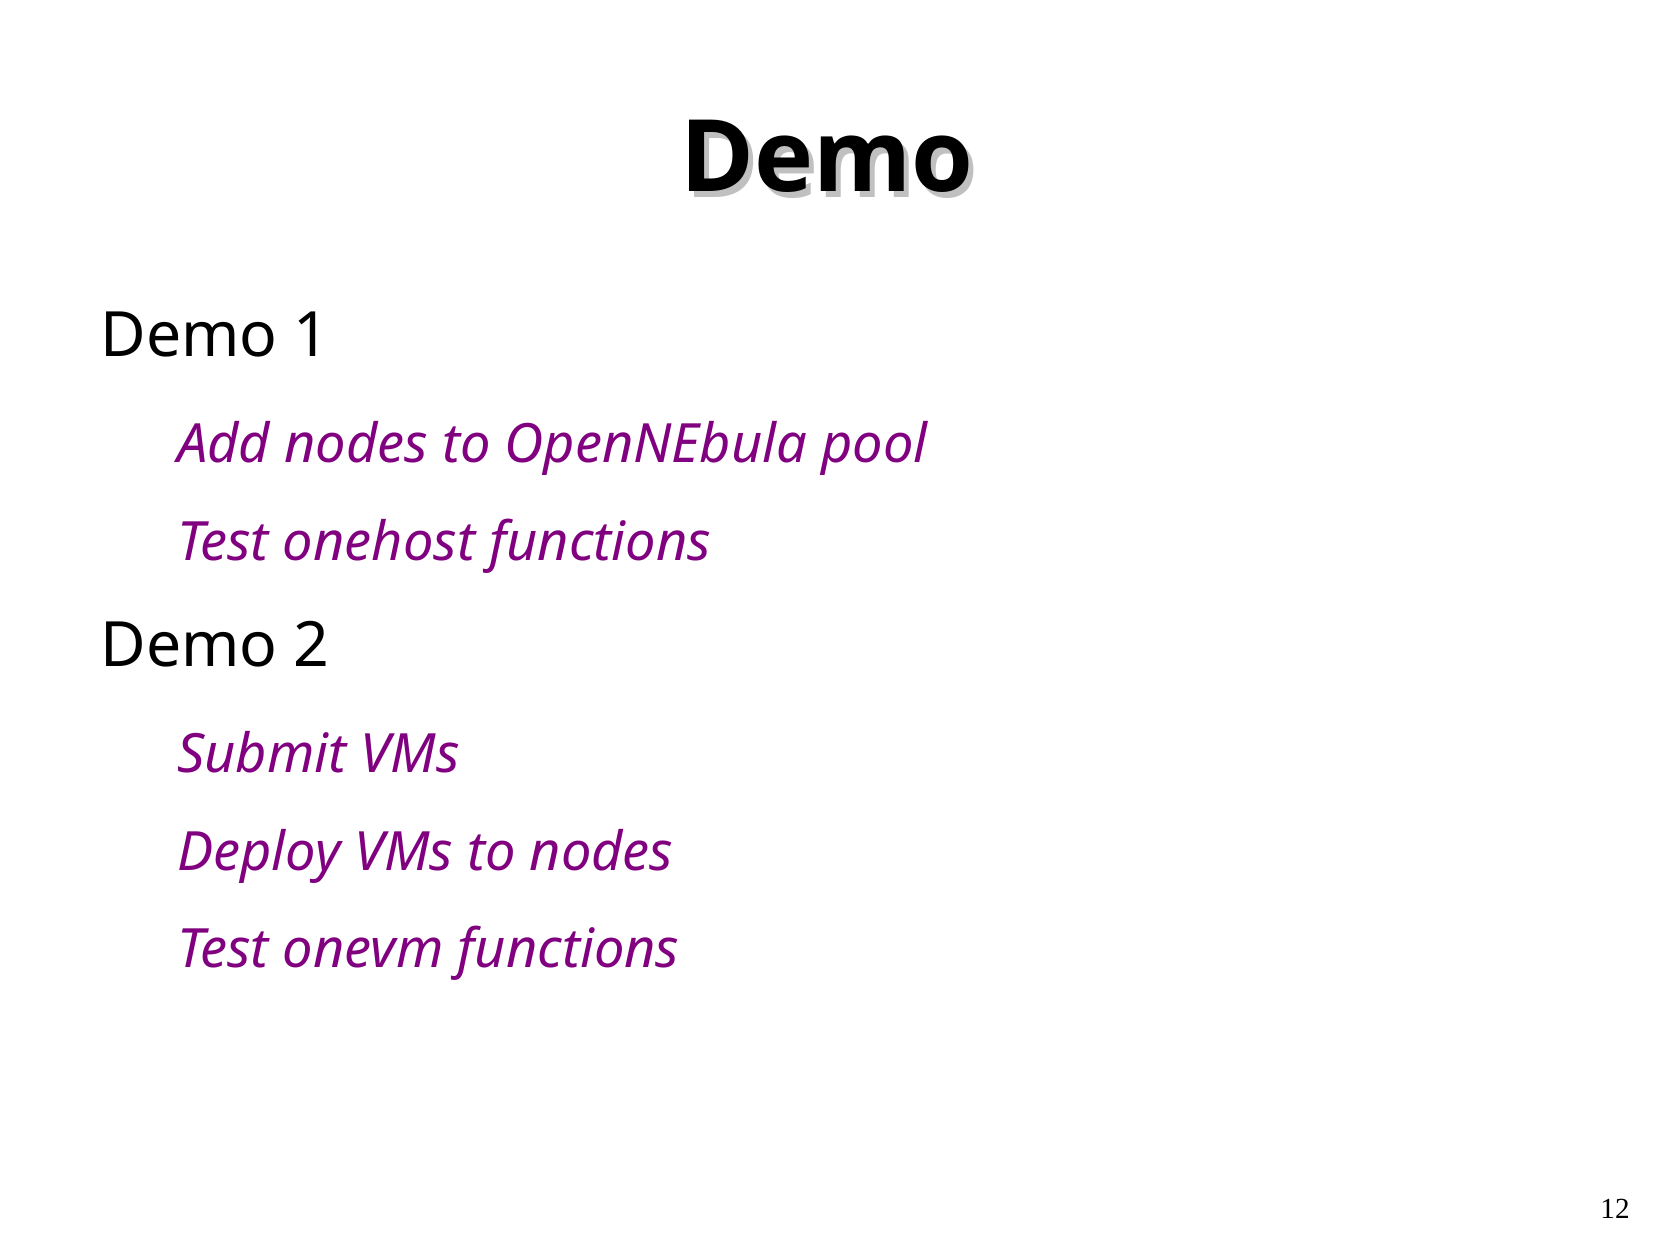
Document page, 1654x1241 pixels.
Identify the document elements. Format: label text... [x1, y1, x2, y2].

list Demo 1 Add nodes to OpenNEbula pool Test onehost functions Demo 2 Submit VMs Deploy VMs to nodes Test onevm functions [82, 290, 1571, 1094]
title Demo [82, 56, 1571, 250]
